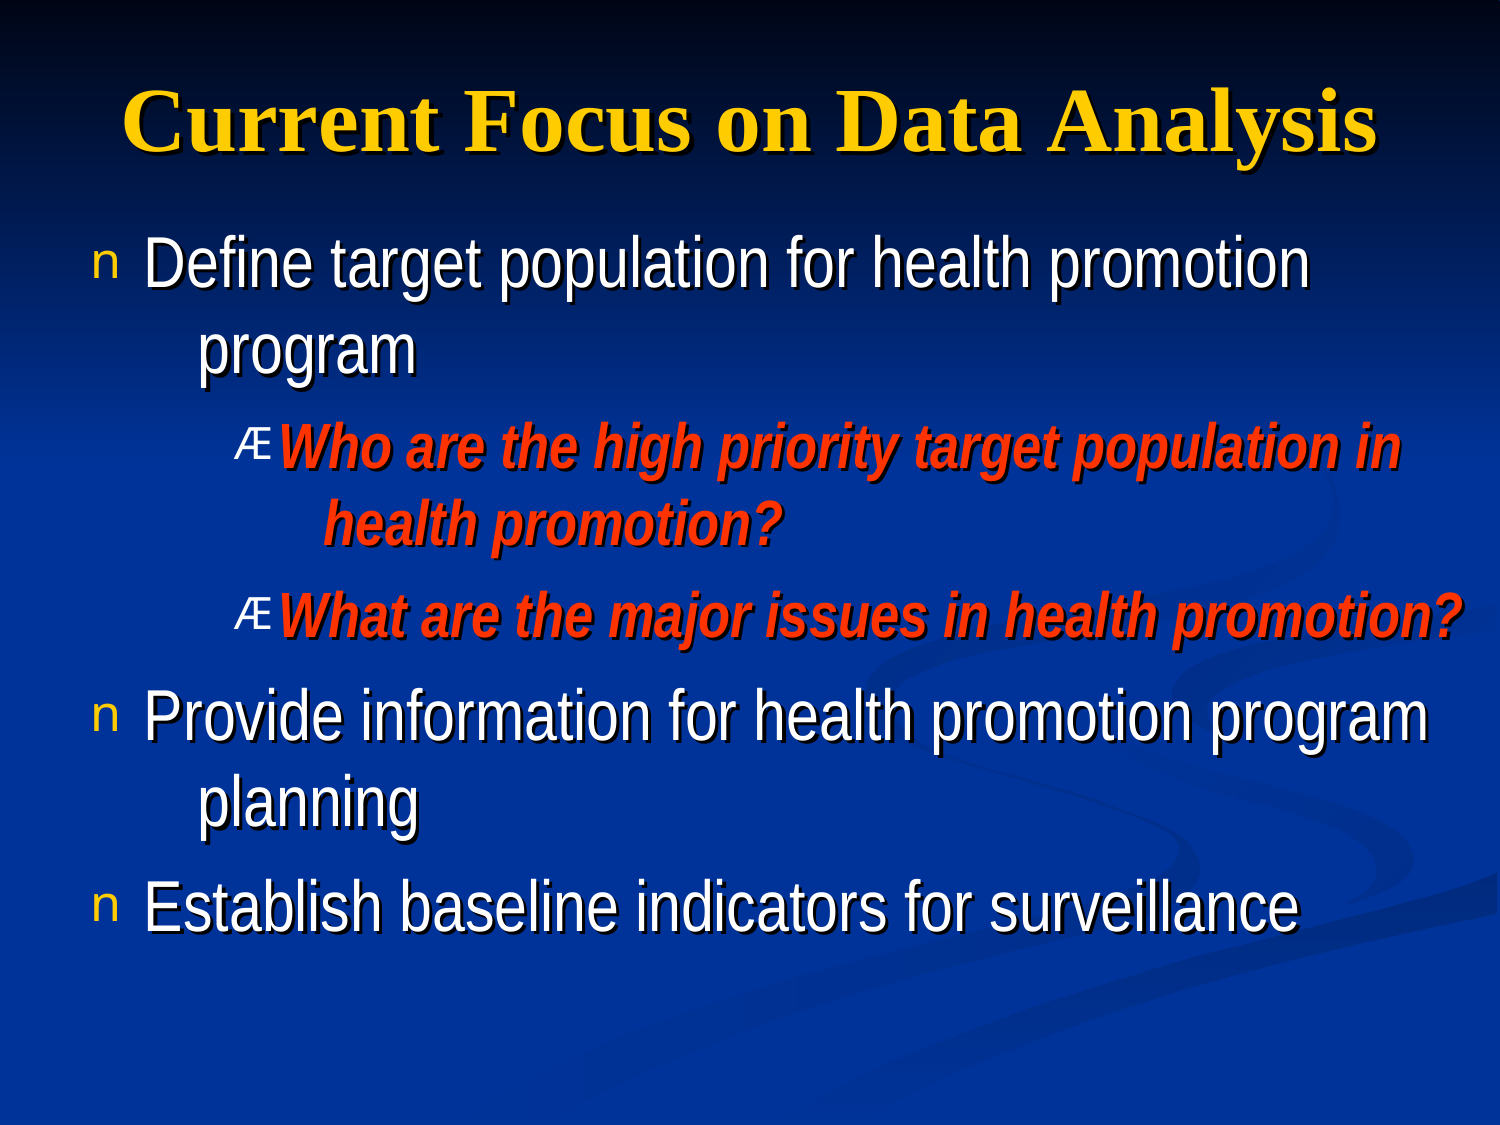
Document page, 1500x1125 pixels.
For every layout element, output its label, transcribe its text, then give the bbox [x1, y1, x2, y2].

title Current Focus on Data Analysis [75, 45, 1426, 185]
list Define target population for health promotion program Who are the high priority target population in health promotion? What are the major issues in health promotion? Provide information for health promotion program planning Establish baseline indicators for surveillance [75, 208, 1500, 1005]
